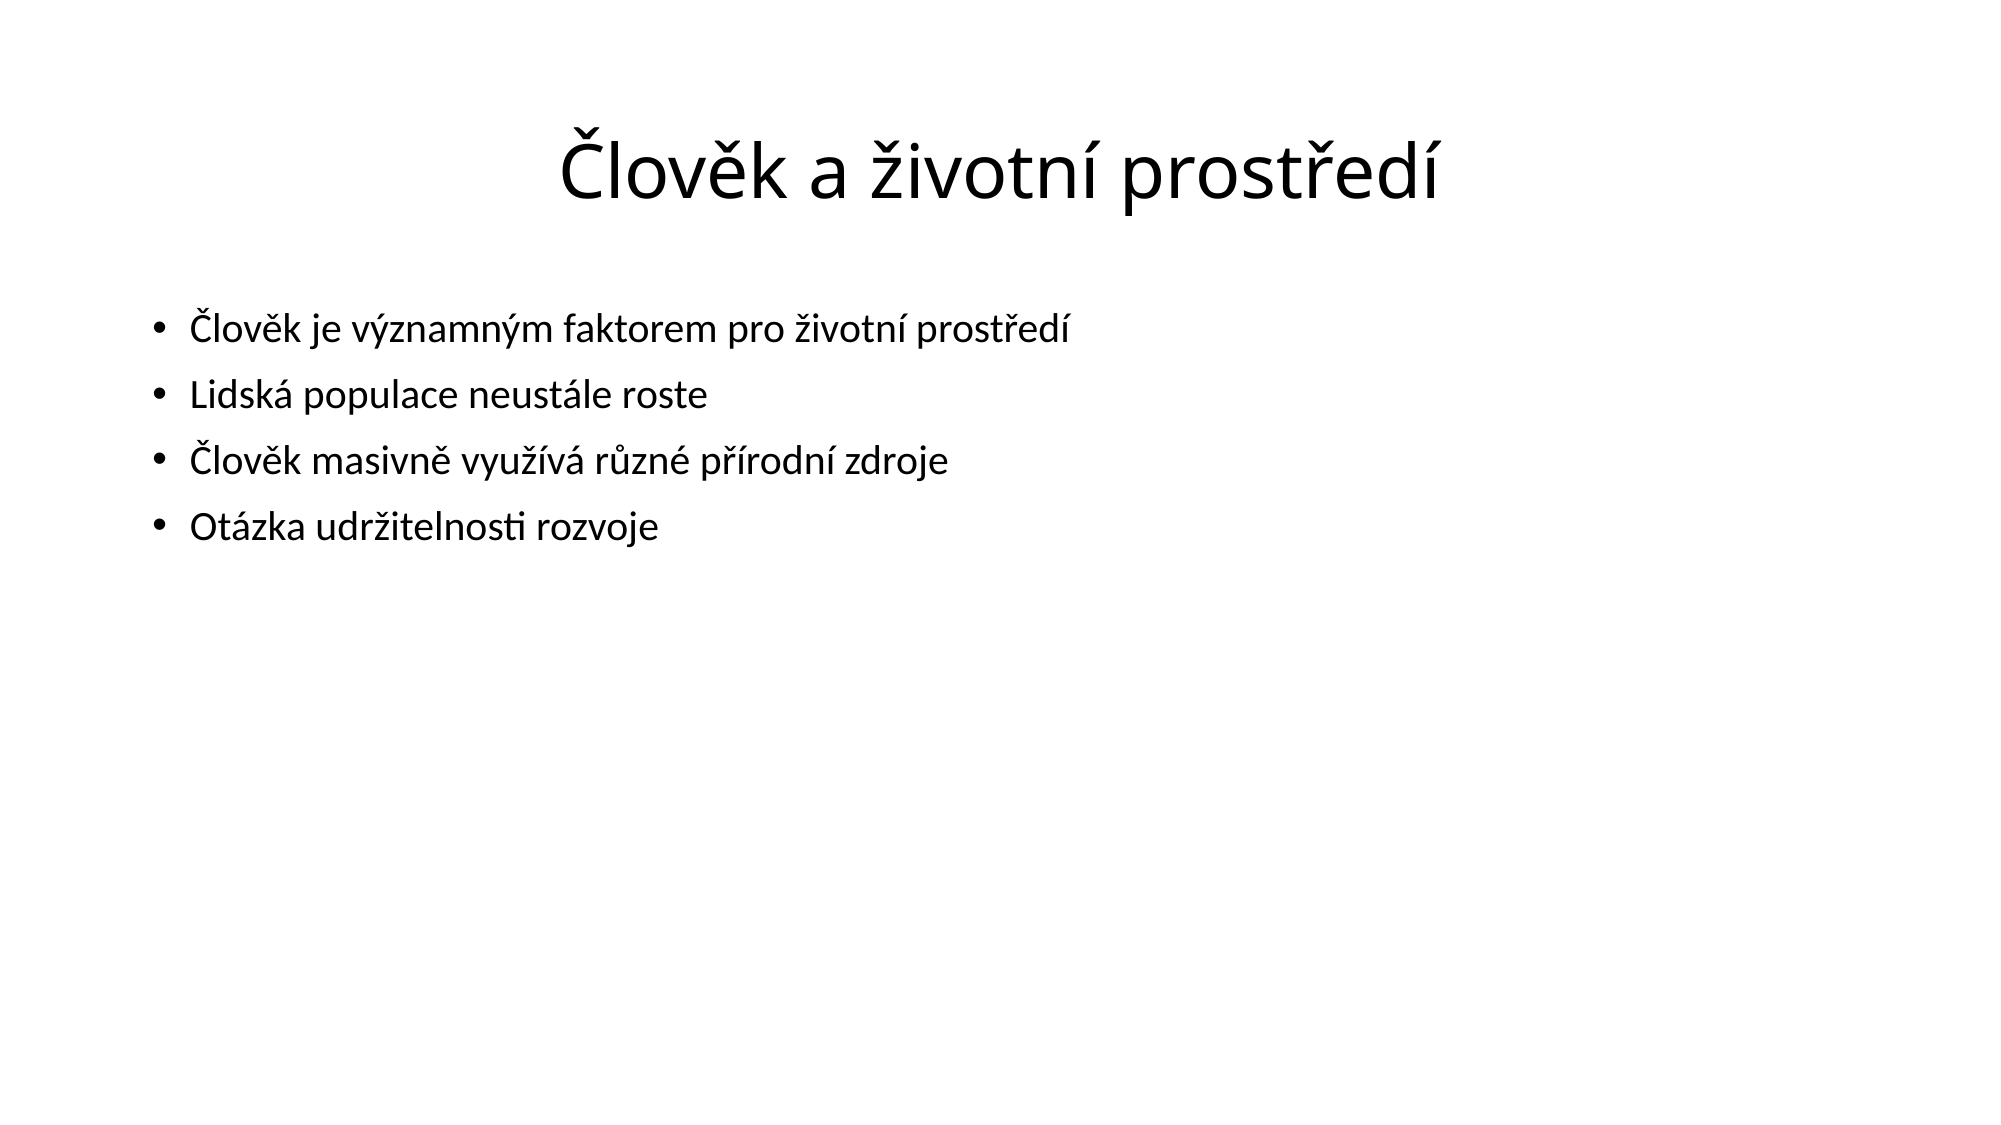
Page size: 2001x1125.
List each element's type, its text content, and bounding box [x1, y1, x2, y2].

title Člověk a životní prostředí [137, 59, 1863, 278]
list Člověk je významným faktorem pro životní prostředí Lidská populace neustále roste Člověk masivně využívá různé přírodní zdroje Otázka udržitelnosti rozvoje [137, 299, 1863, 1014]
